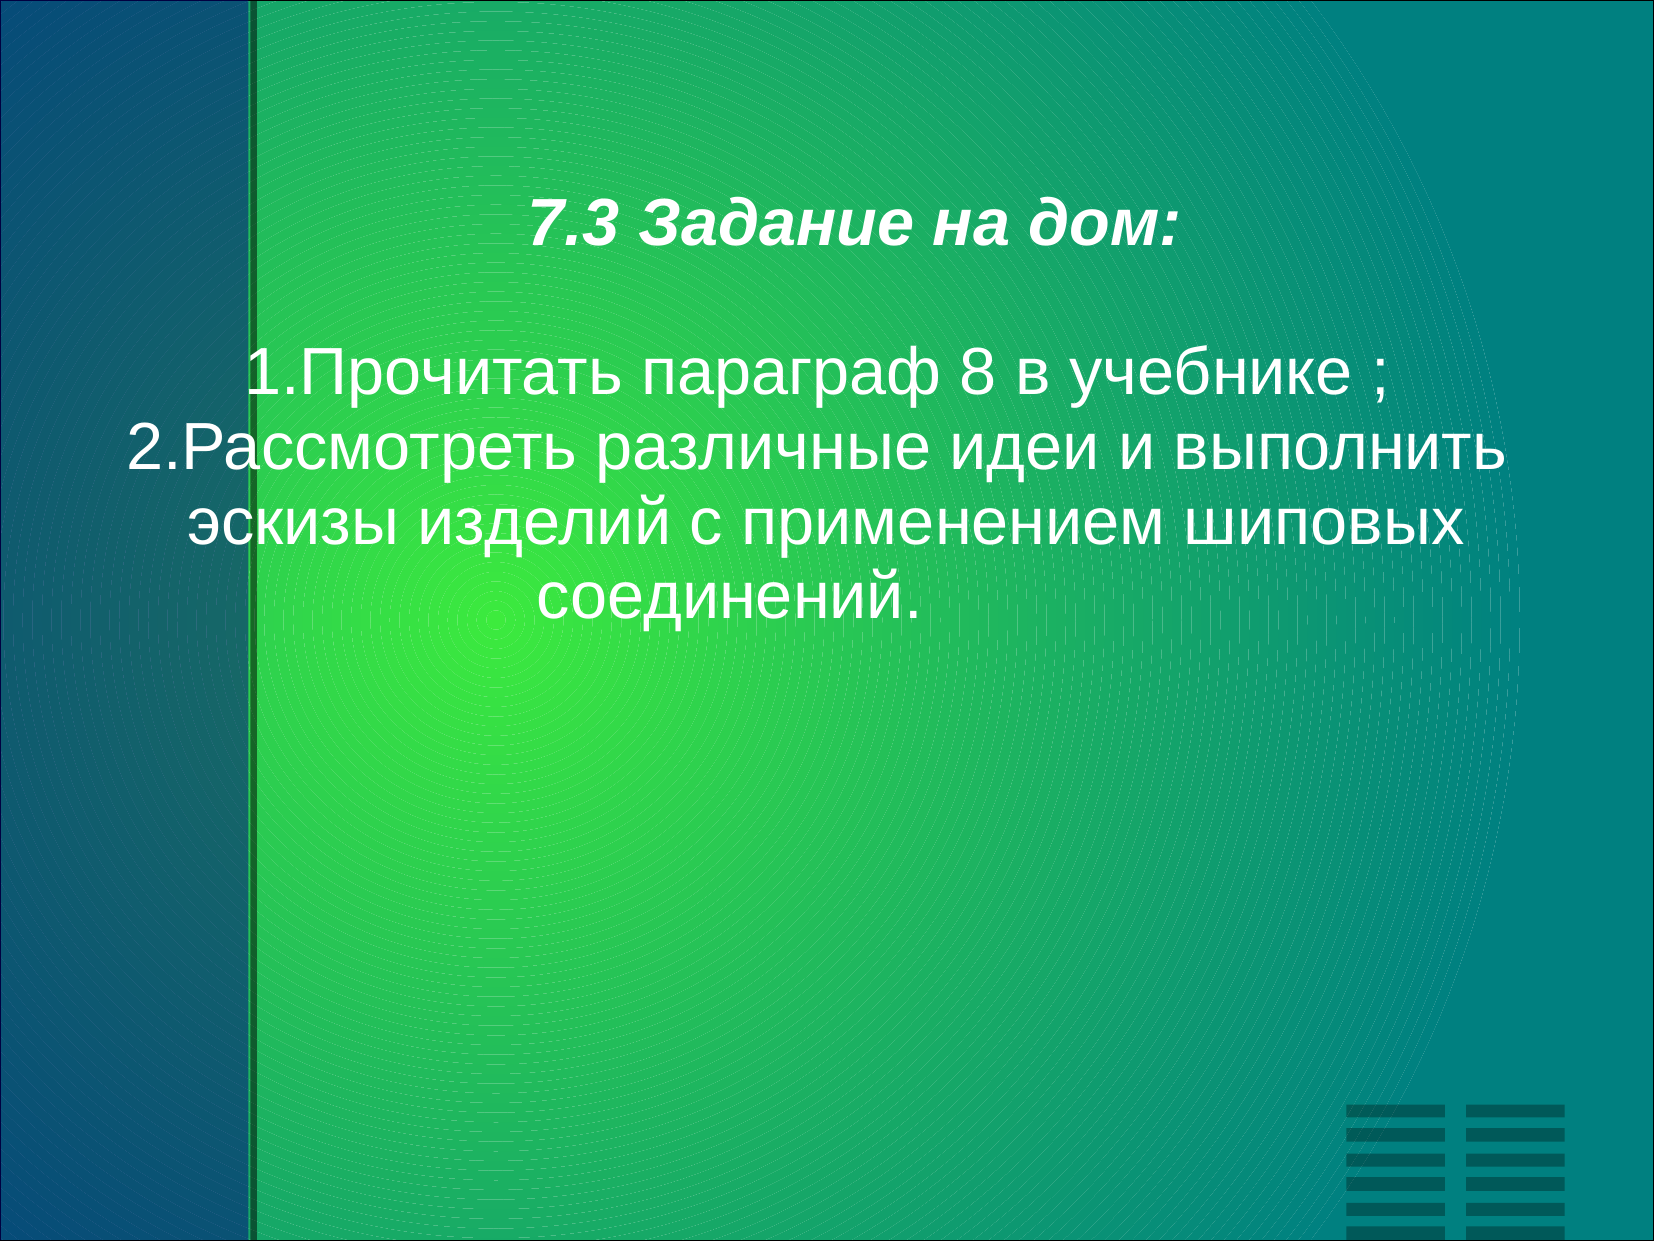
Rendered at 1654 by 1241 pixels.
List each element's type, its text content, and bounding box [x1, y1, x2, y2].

text_box 7.3 Задание на дом: 1.Прочитать параграф 8 в учебнике ; 2.Рассмотреть различные идеи и выполнить эскизы изделий с применением шиповых соединений. [29, 177, 1625, 826]
